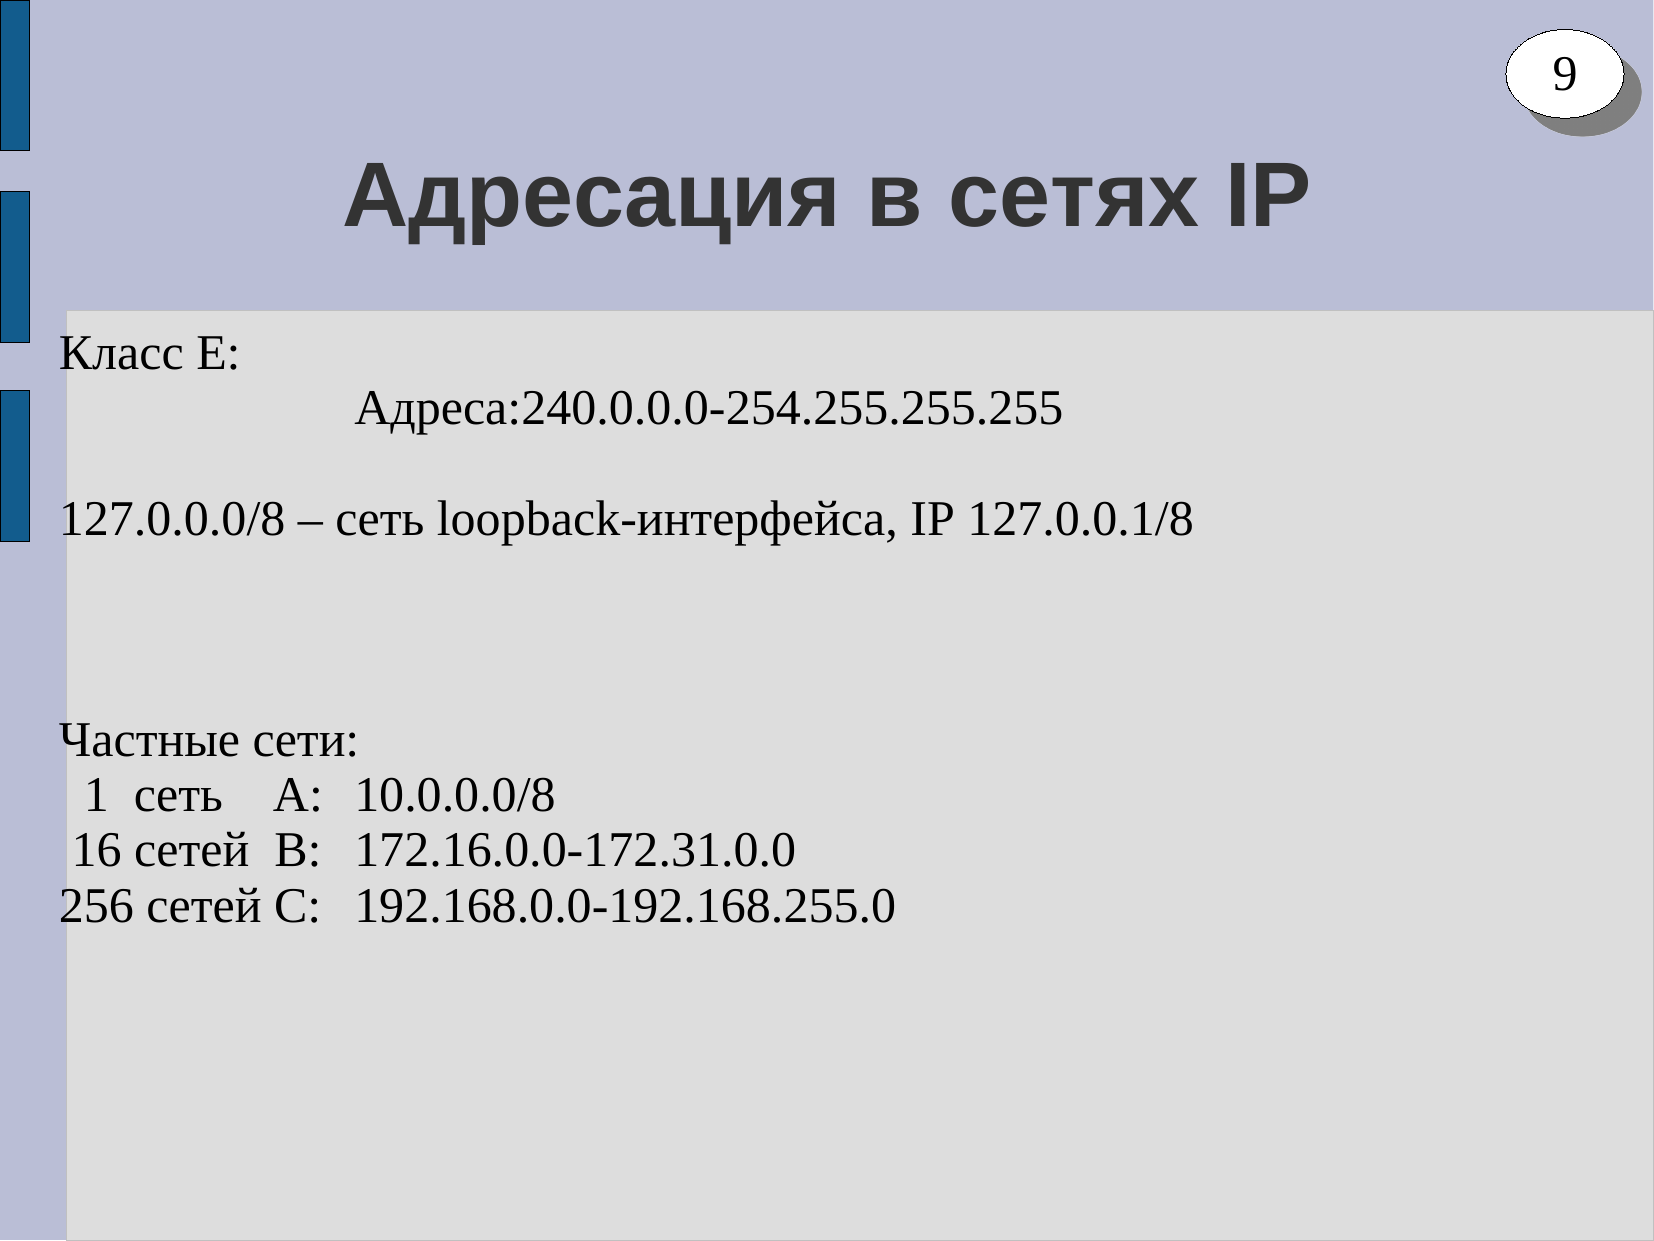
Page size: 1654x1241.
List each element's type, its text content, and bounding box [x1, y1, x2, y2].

text_box 9 [1505, 29, 1625, 119]
title Адресация в сетях IP [121, 91, 1534, 299]
text_box Класс E: Адреса:240.0.0.0-254.255.255.255 127.0.0.0/8 – сеть loopback-интерфейса, IP 127.0.0.1/8 Частные сети: 1 сеть A: 10.0.0.0/8 16 сетей B: 172.16.0.0-172.31.0.0 256 сетей C: 192.168.0.0-192.168.255.0 [59, 324, 1654, 1055]
